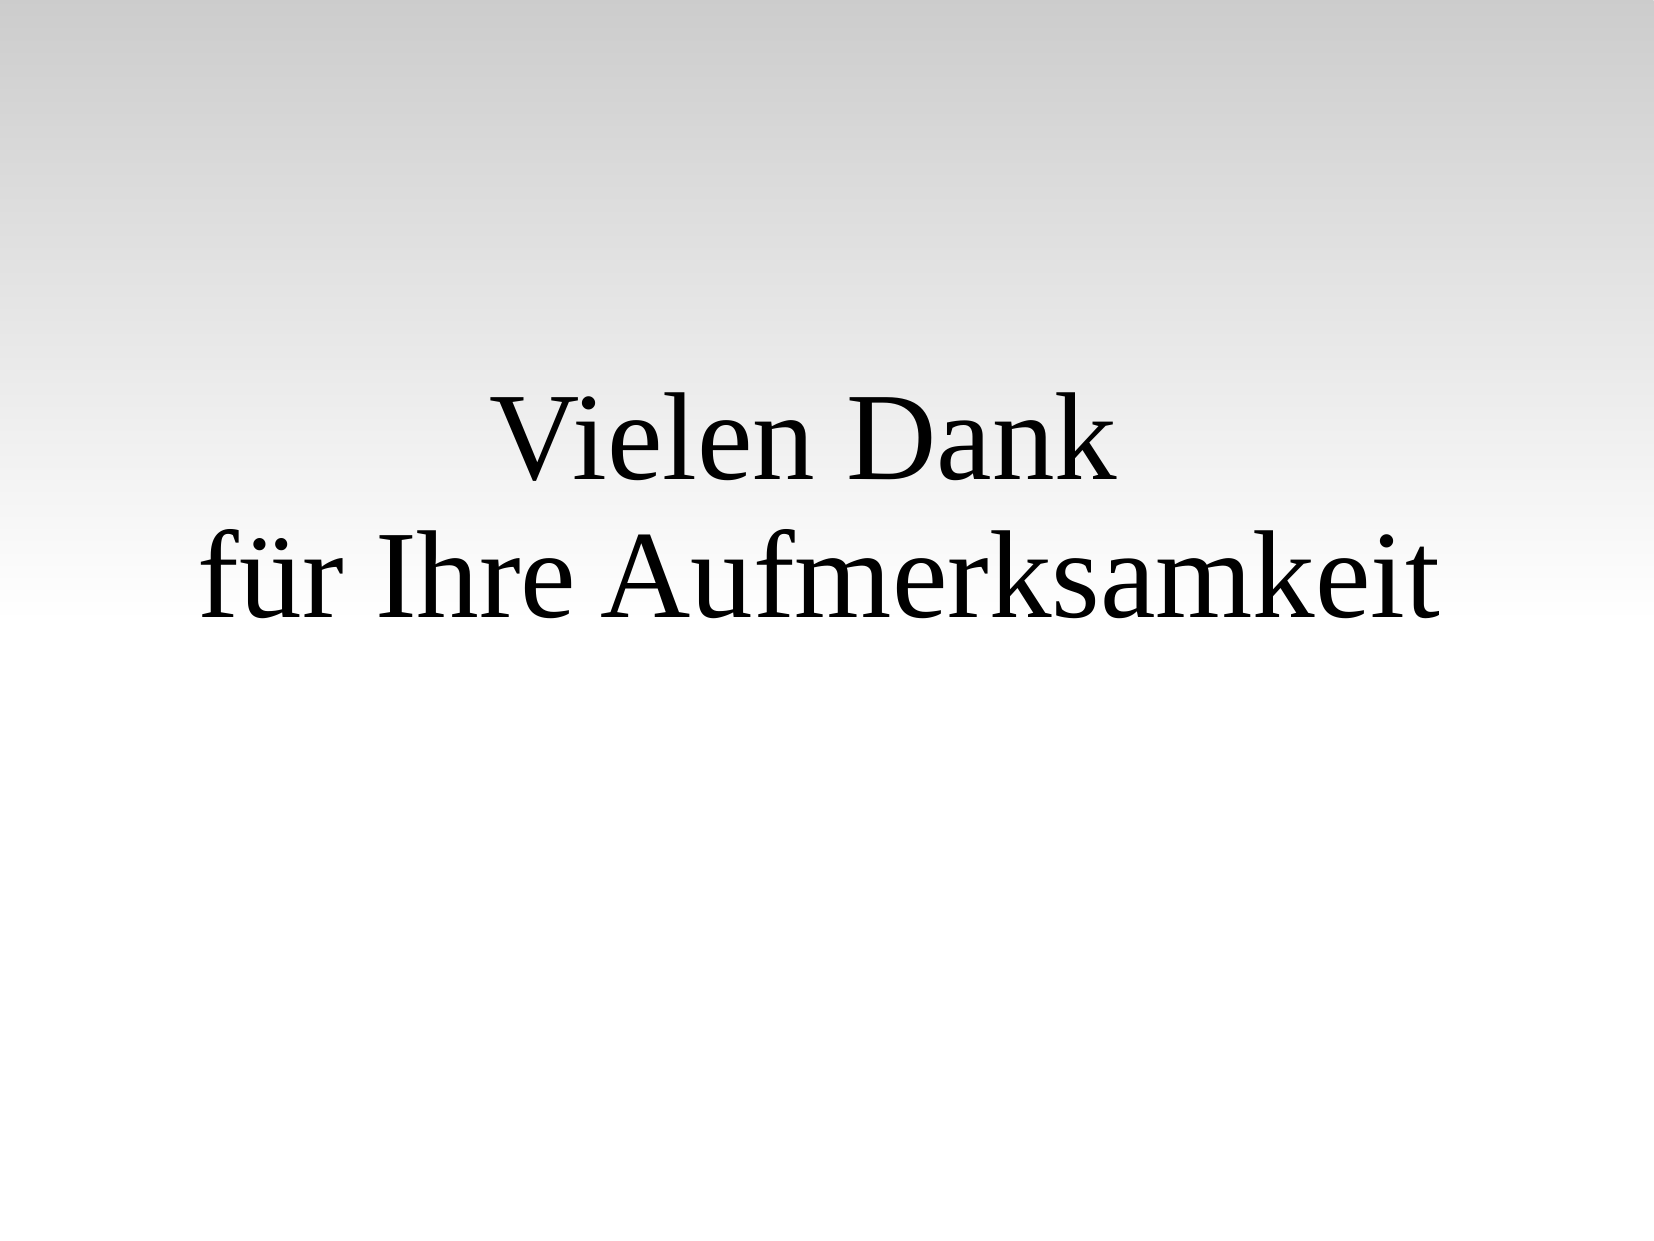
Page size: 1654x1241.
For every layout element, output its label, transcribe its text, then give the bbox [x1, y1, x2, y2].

text_box Vielen Dank für Ihre Aufmerksamkeit [183, 360, 1457, 653]
